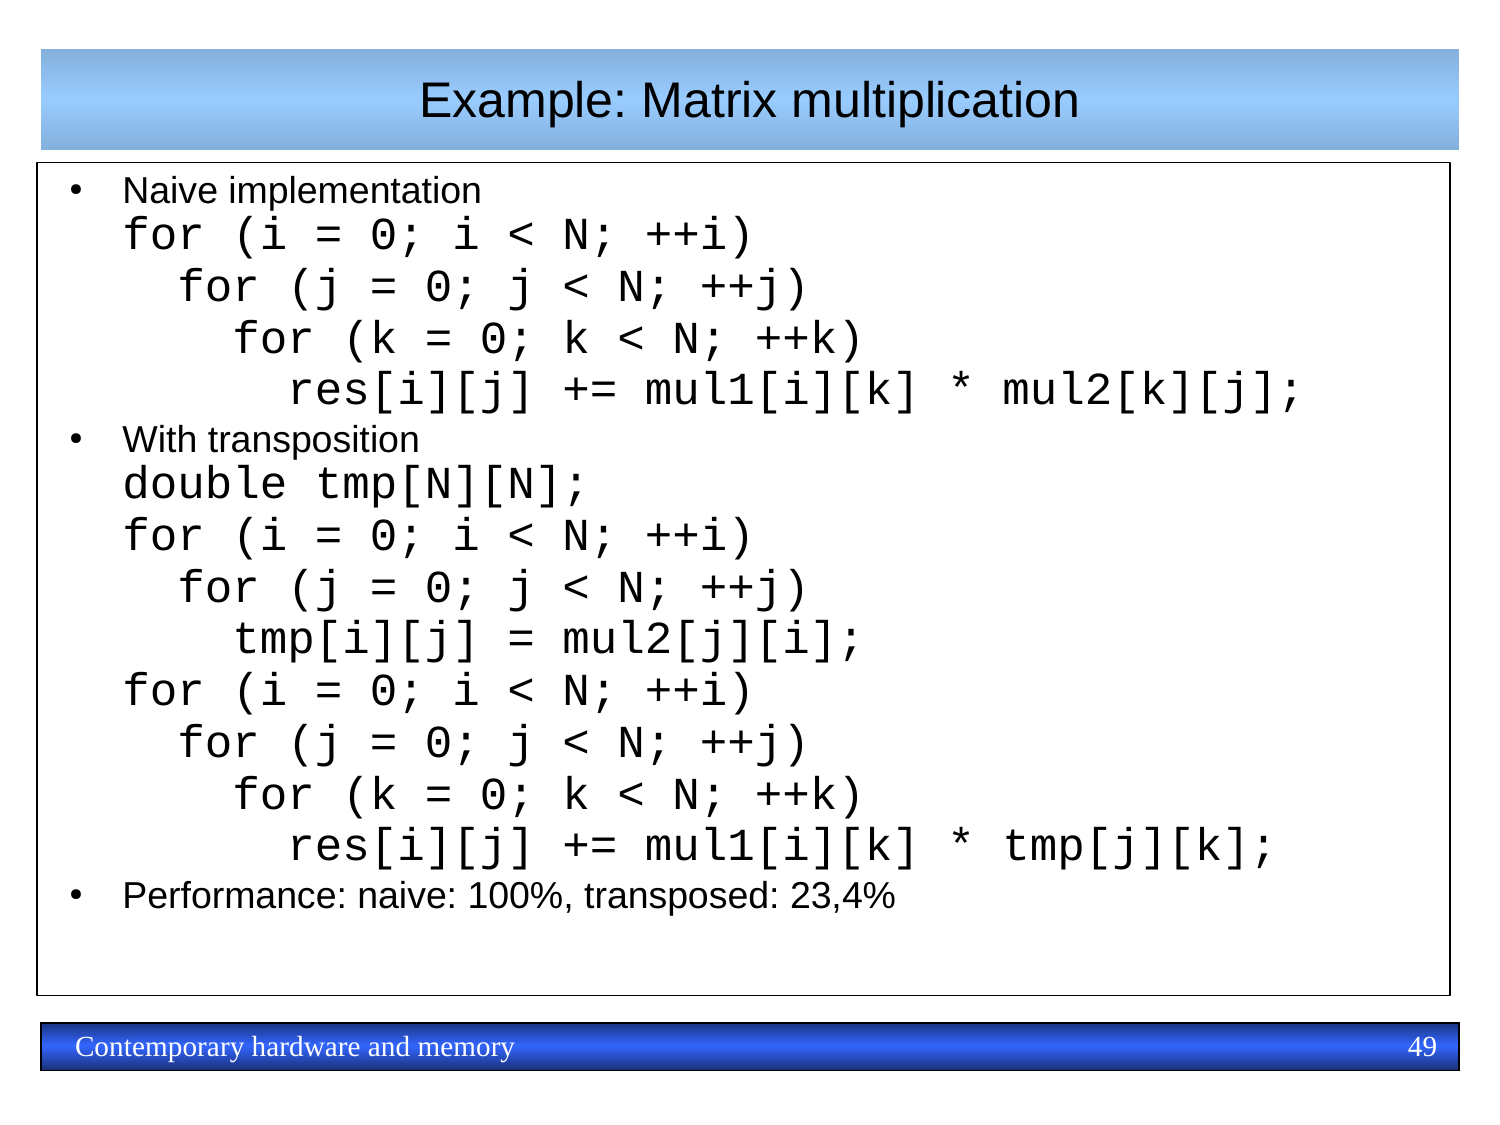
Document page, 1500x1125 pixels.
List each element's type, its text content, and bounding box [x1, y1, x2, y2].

list Naive implementation for (i = 0; i < N; ++i) for (j = 0; j < N; ++j) for (k = 0; k < N; ++k) res[i][j] += mul1[i][k] * mul2[k][j]; With transposition double tmp[N][N]; for (i = 0; i < N; ++i) for (j = 0; j < N; ++j) tmp[i][j] = mul2[j][i]; for (i = 0; i < N; ++i) for (j = 0; j < N; ++j) for (k = 0; k < N; ++k) res[i][j] += mul1[i][k] * tmp[j][k]; Performance: naive: 100%, transposed: 23,4% [36, 162, 1450, 996]
title Example: Matrix multiplication [41, 49, 1459, 150]
